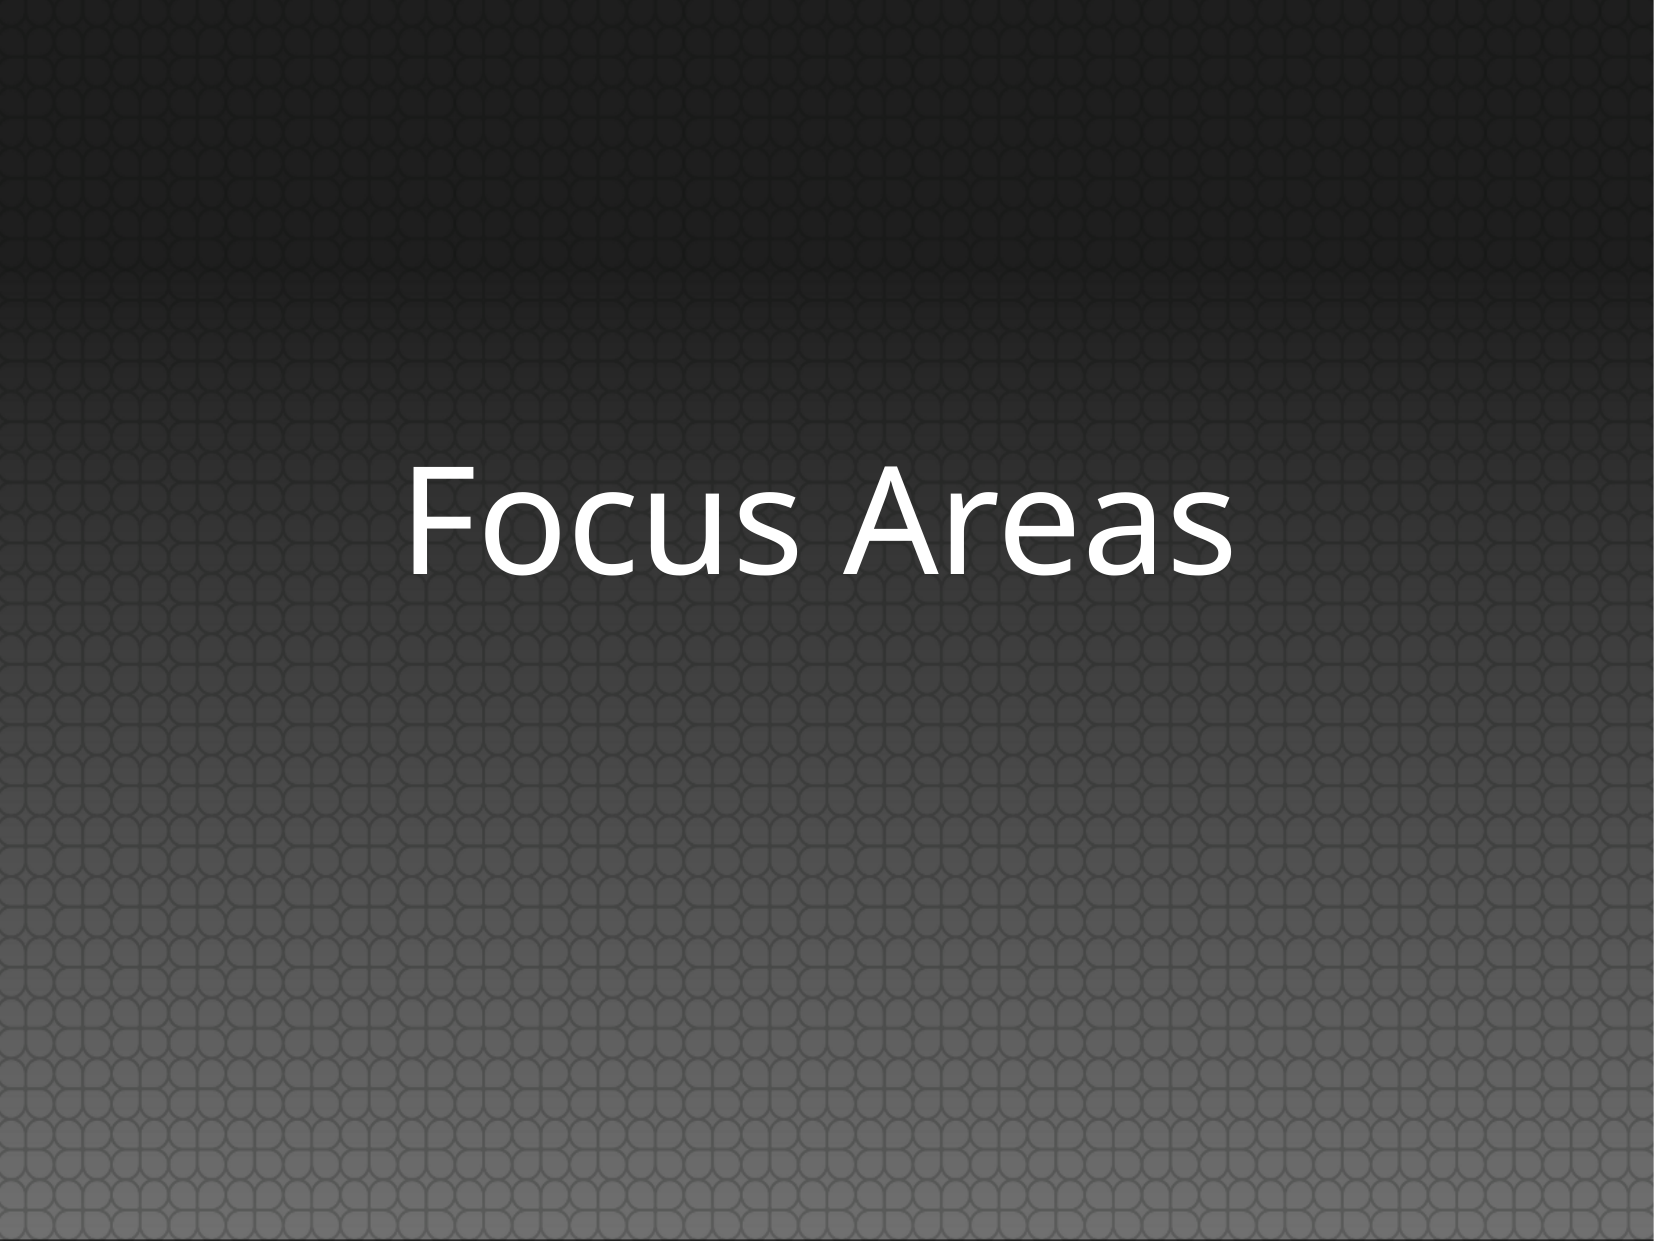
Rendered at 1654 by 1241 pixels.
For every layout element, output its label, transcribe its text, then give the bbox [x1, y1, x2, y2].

picture [0, 0, 1654, 1241]
title Focus Areas [75, 444, 1564, 794]
